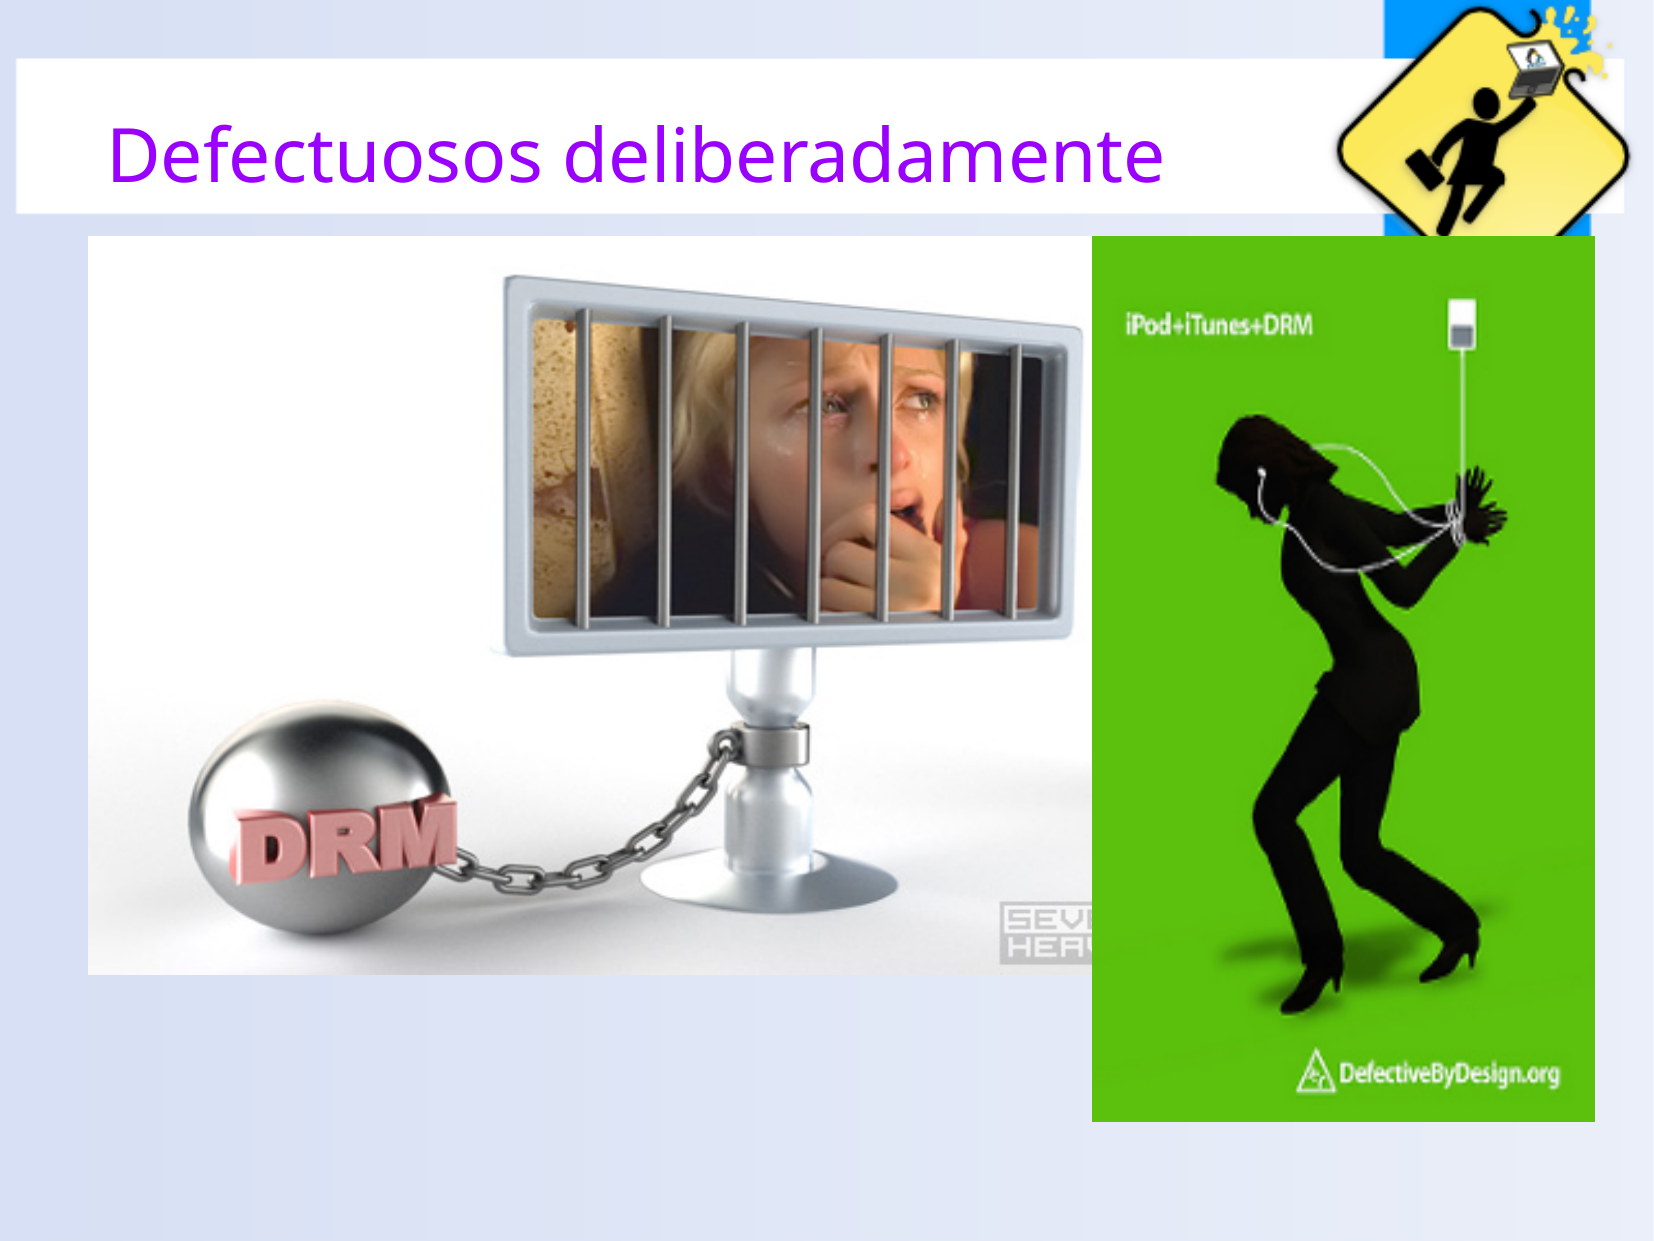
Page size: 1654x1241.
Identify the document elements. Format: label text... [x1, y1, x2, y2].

picture [0, 0, 1654, 1241]
title Defectuosos deliberadamente [82, 49, 1571, 257]
